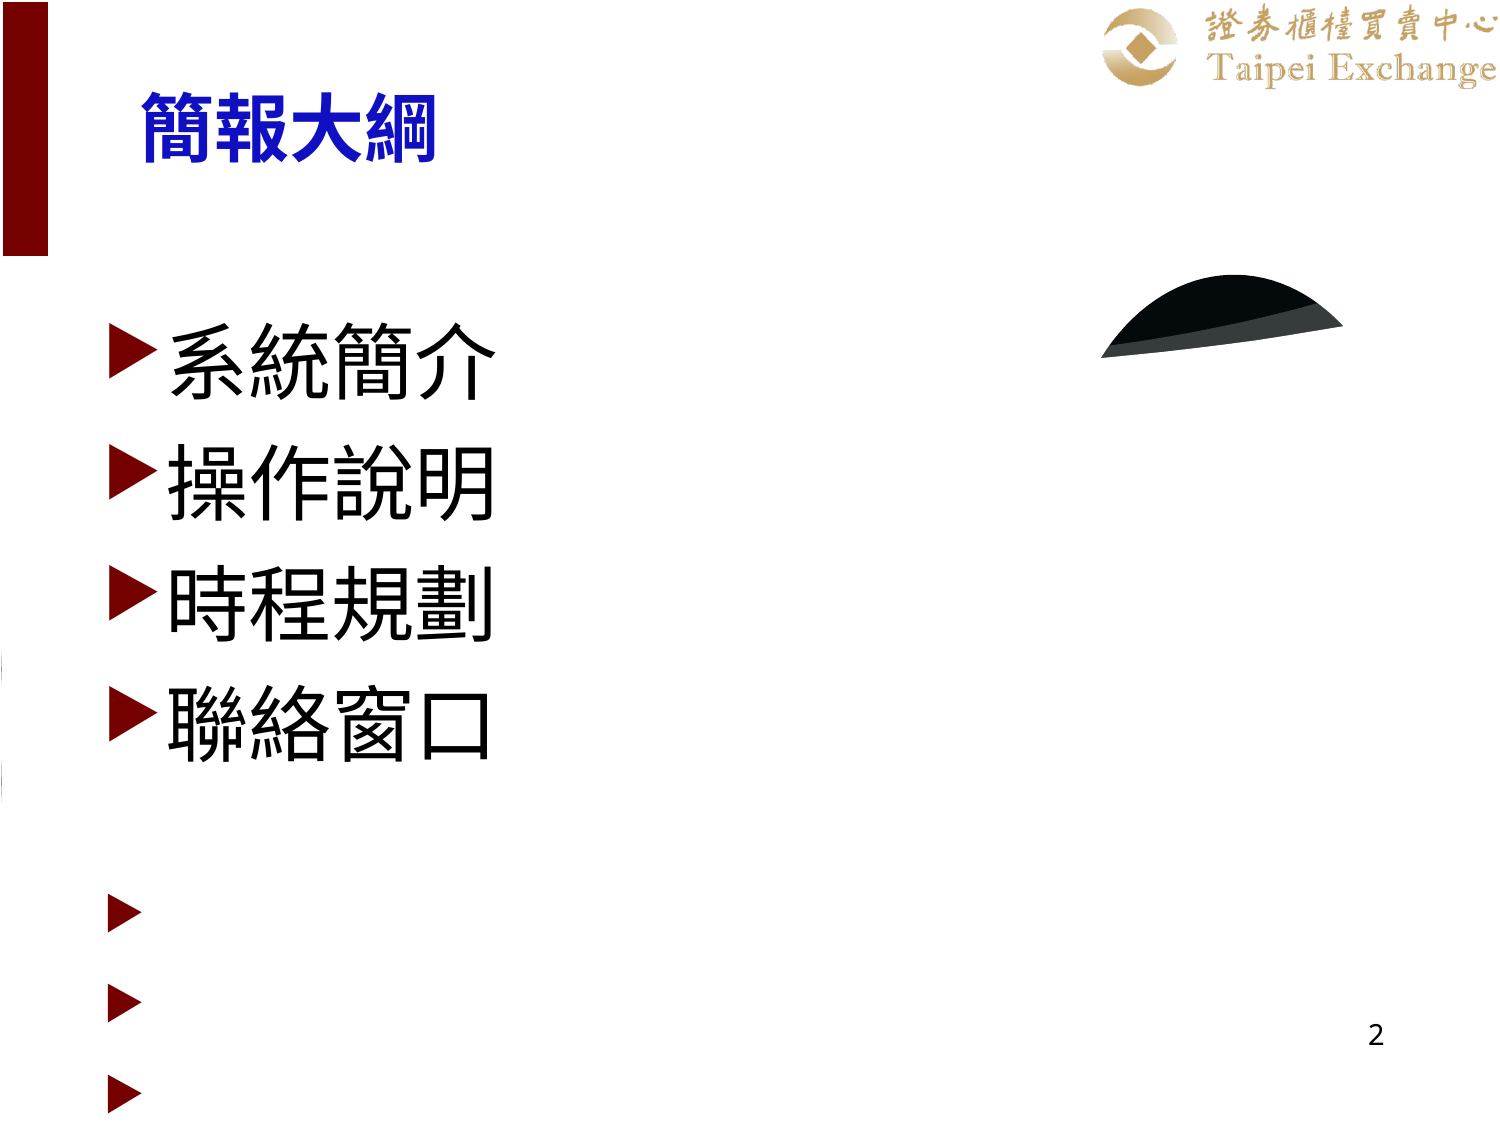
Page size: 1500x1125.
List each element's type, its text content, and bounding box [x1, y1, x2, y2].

title 簡報大綱 [124, 68, 1230, 185]
list 系統簡介 操作說明 時程規劃 聯絡窗口 [88, 302, 1365, 953]
